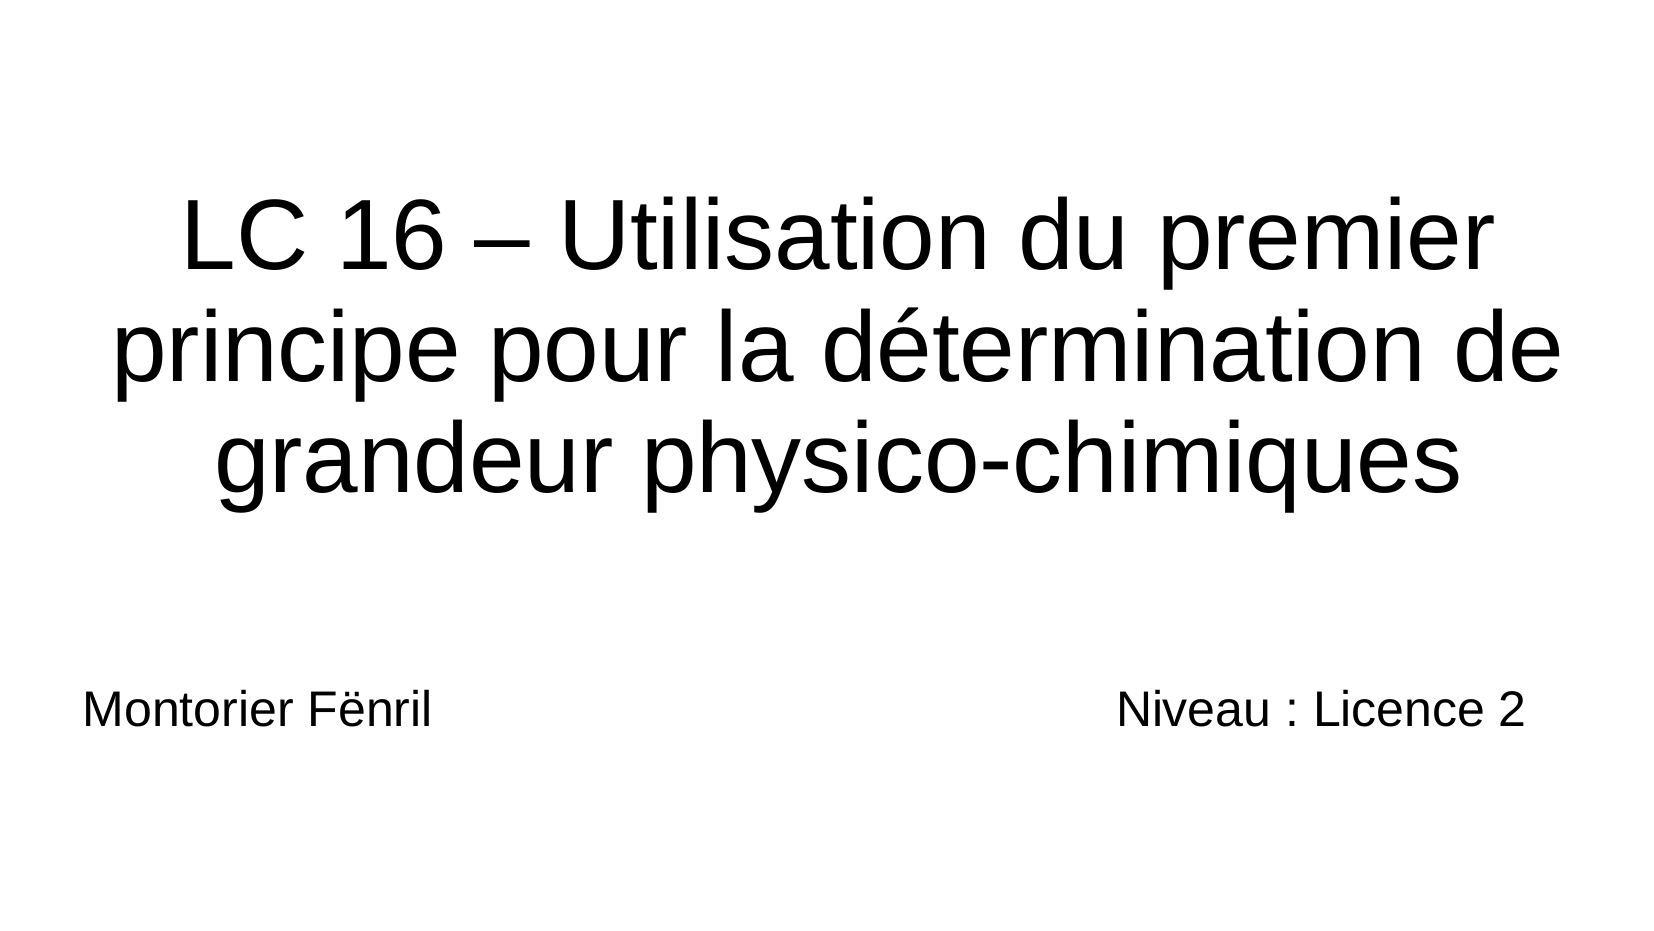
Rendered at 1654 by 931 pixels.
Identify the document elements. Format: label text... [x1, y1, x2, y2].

title LC 16 – Utilisation du premier principe pour la détermination de grandeur physico-chimiques [94, 136, 1583, 557]
subtitle Montorier Fënril Niveau : Licence 2 [82, 661, 1571, 758]
